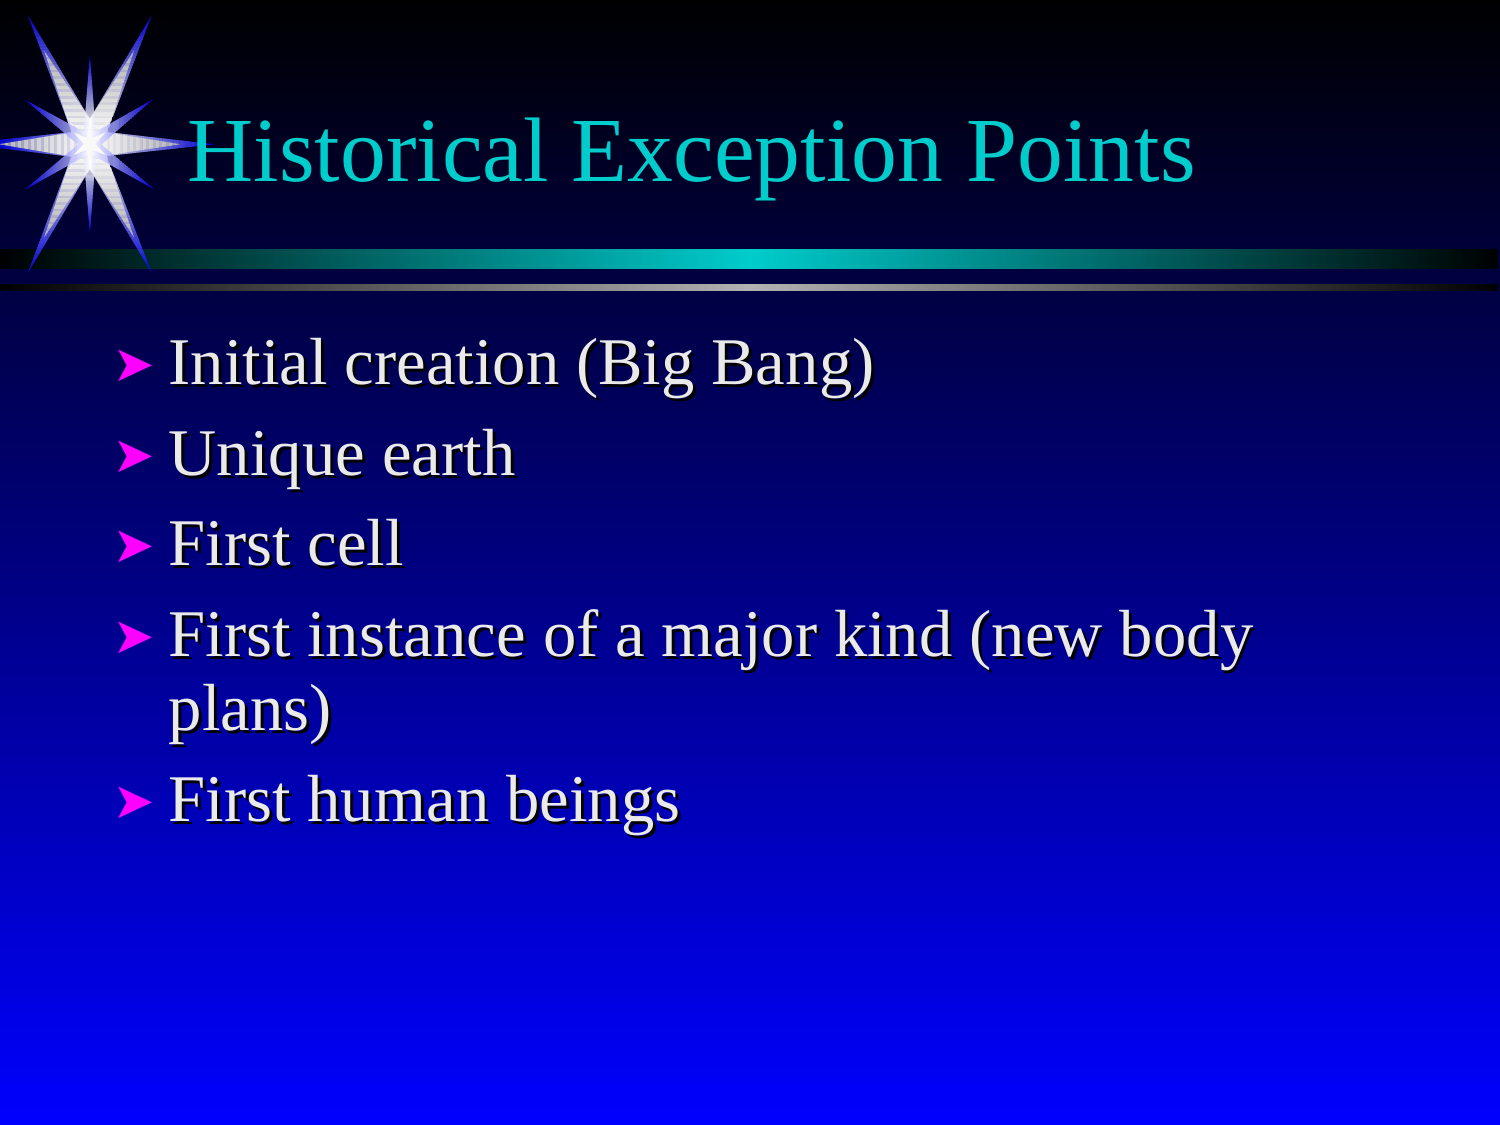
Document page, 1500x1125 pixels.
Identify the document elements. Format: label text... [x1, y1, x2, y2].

title Historical Exception Points [187, 56, 1463, 244]
list Initial creation (Big Bang) Unique earth First cell First instance of a major kind (new body plans) First human beings [112, 324, 1388, 1001]
